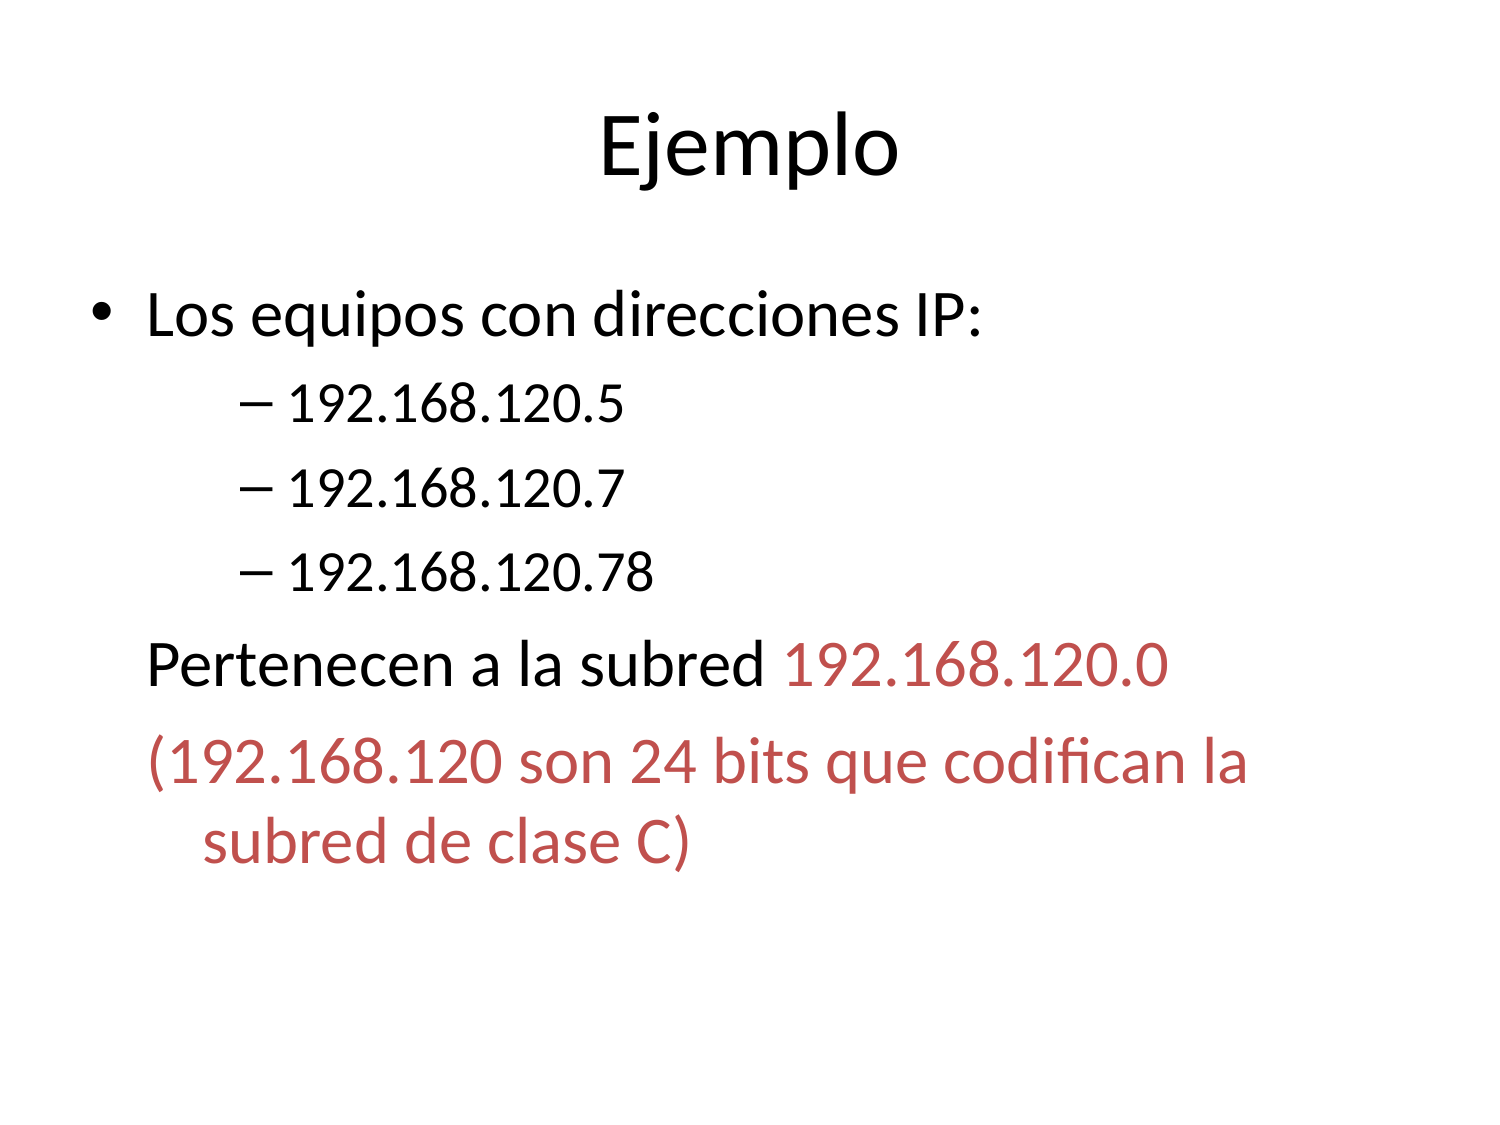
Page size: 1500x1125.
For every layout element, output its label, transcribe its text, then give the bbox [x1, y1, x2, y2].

list Los equipos con direcciones IP: 192.168.120.5 192.168.120.7 192.168.120.78 Pertenecen a la subred 192.168.120.0 (192.168.120 son 24 bits que codifican la subred de clase C) [75, 262, 1426, 1005]
title Ejemplo [75, 45, 1426, 233]
